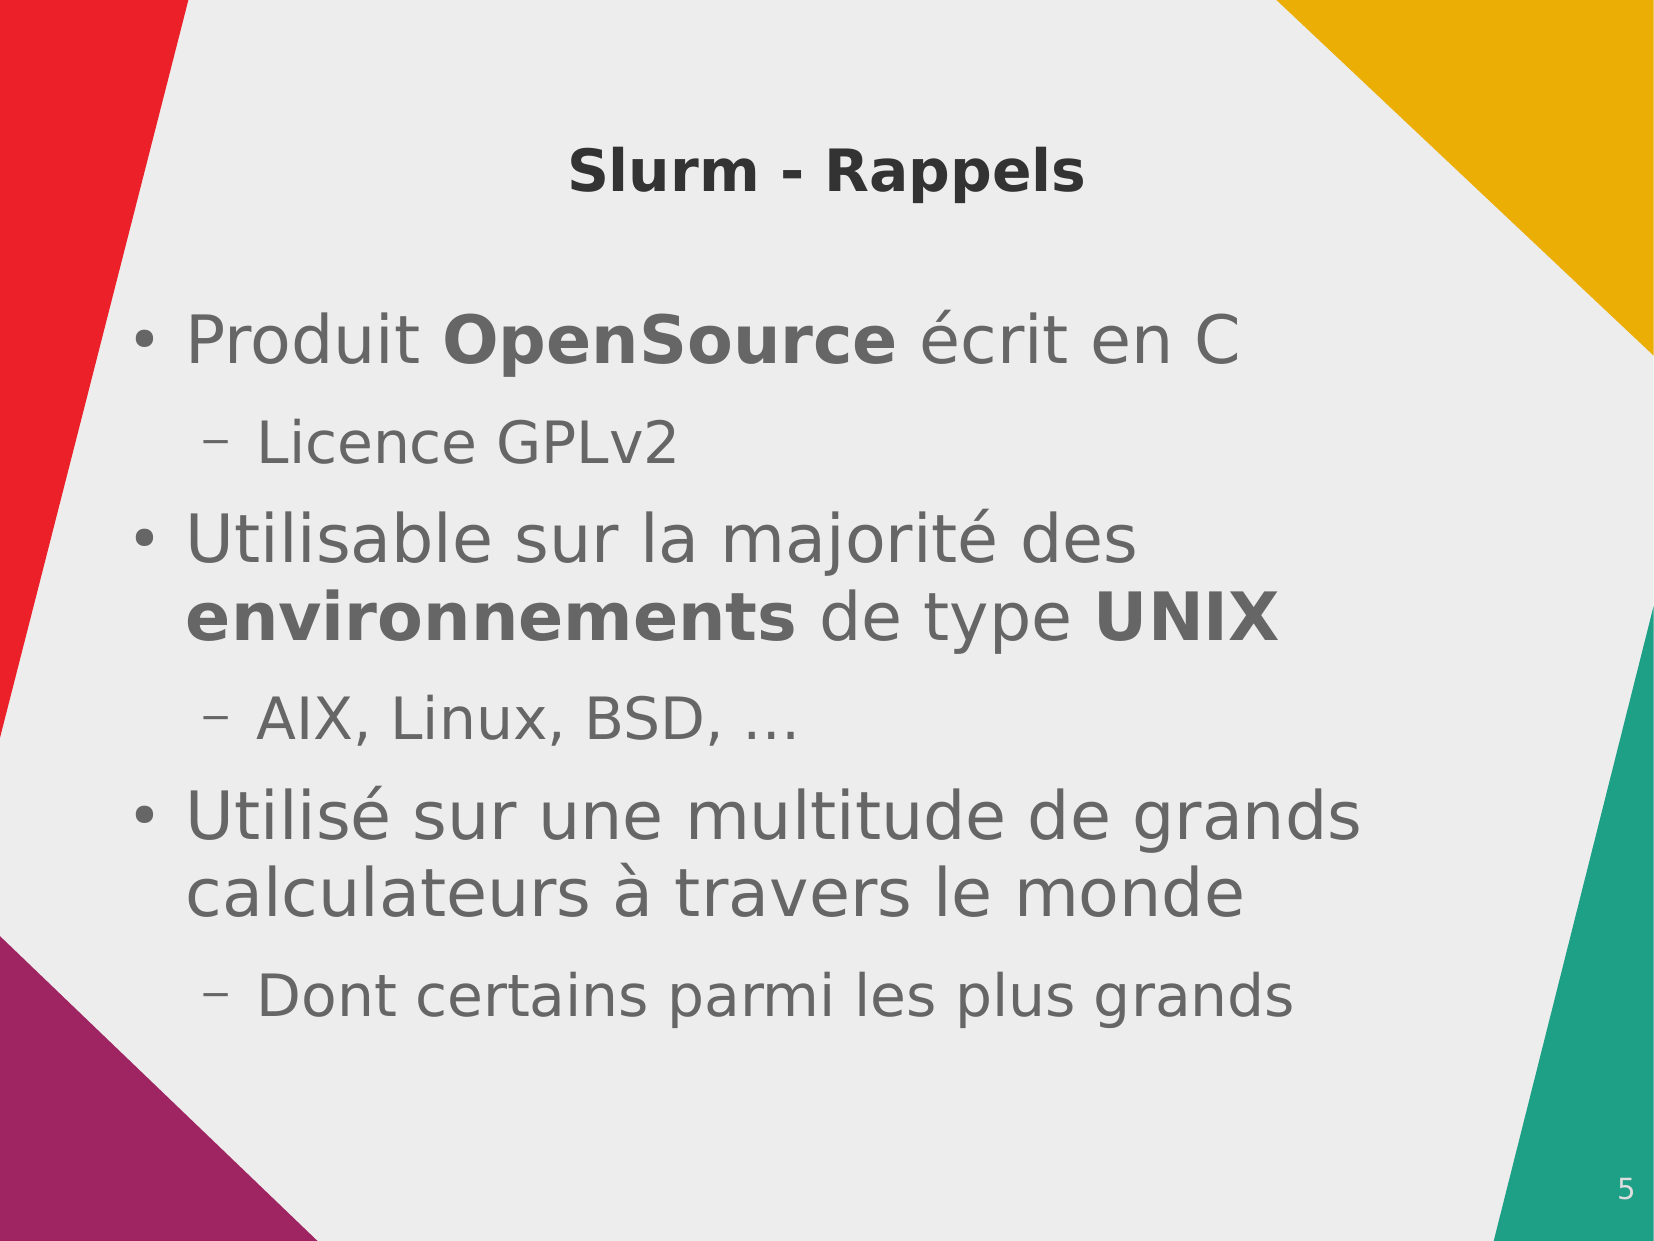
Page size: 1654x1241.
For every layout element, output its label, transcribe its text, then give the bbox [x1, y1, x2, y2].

title Slurm - Rappels [114, 73, 1539, 271]
list Produit OpenSource écrit en C Licence GPLv2 Utilisable sur la majorité des environnements de type UNIX AIX, Linux, BSD, … Utilisé sur une multitude de grands calculateurs à travers le monde Dont certains parmi les plus grands [114, 302, 1539, 1217]
